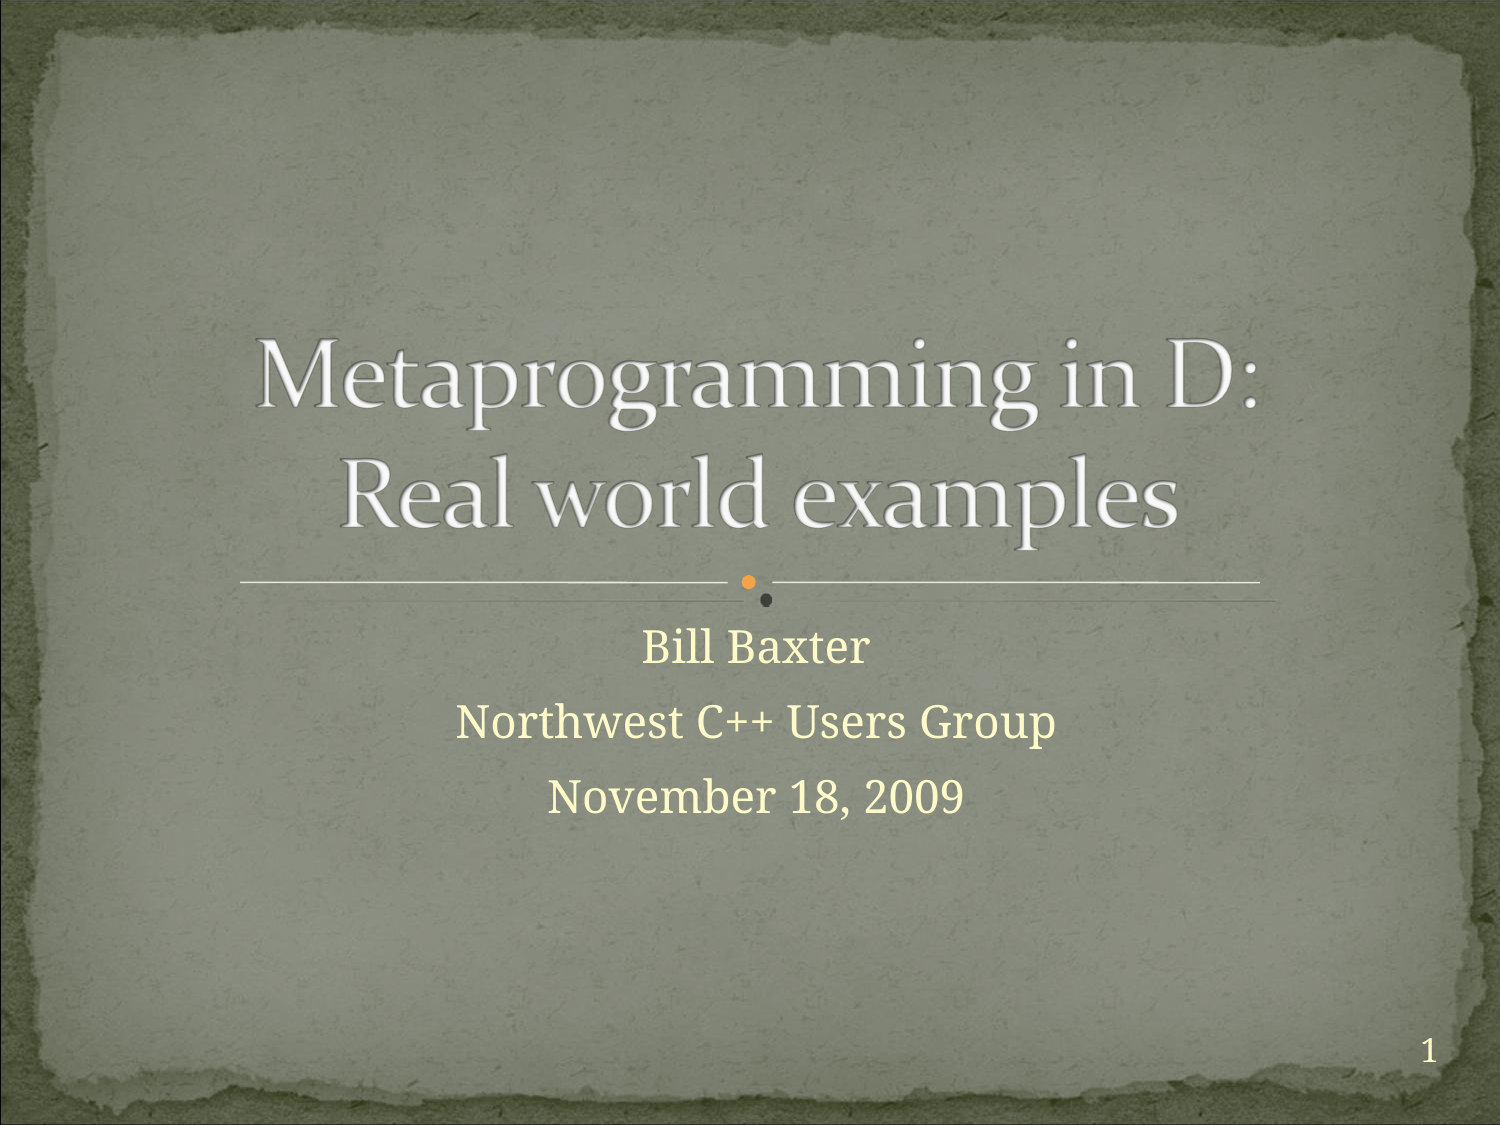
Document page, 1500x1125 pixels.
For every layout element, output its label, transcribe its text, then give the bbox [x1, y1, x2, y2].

picture [0, 0, 1500, 1125]
text_box <number> [1379, 1014, 1480, 1090]
text_box Bill Baxter Northwest C++ Users Group November 18, 2009 [75, 606, 1438, 813]
text_box [73, 234, 1440, 561]
